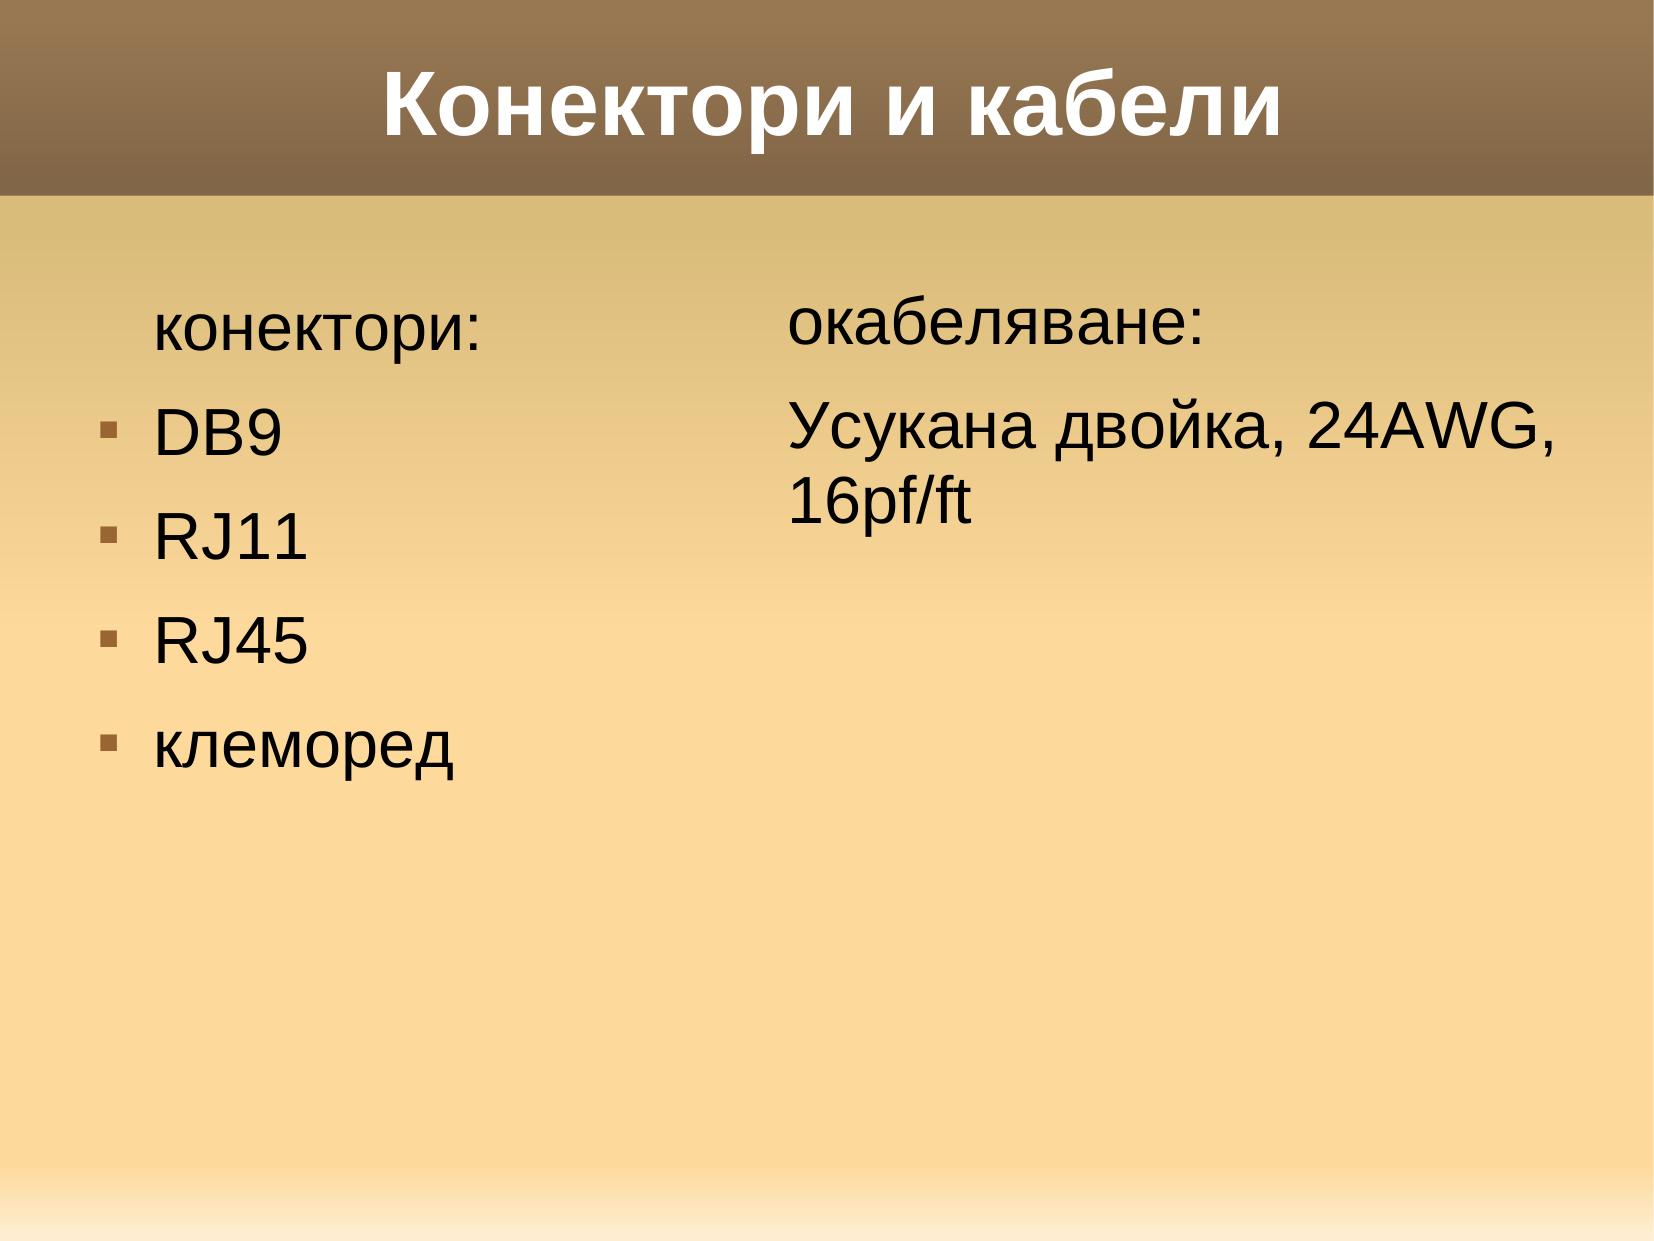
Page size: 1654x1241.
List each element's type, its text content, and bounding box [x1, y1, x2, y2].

title Конектори и кабели [76, 0, 1565, 208]
picture [0, 0, 1654, 1241]
list конектори: DB9 RJ11 RJ45 клеморед [82, 290, 713, 1109]
list окабеляване: Усукана двойка, 24AWG, 16pf/ft [787, 283, 1572, 1088]
